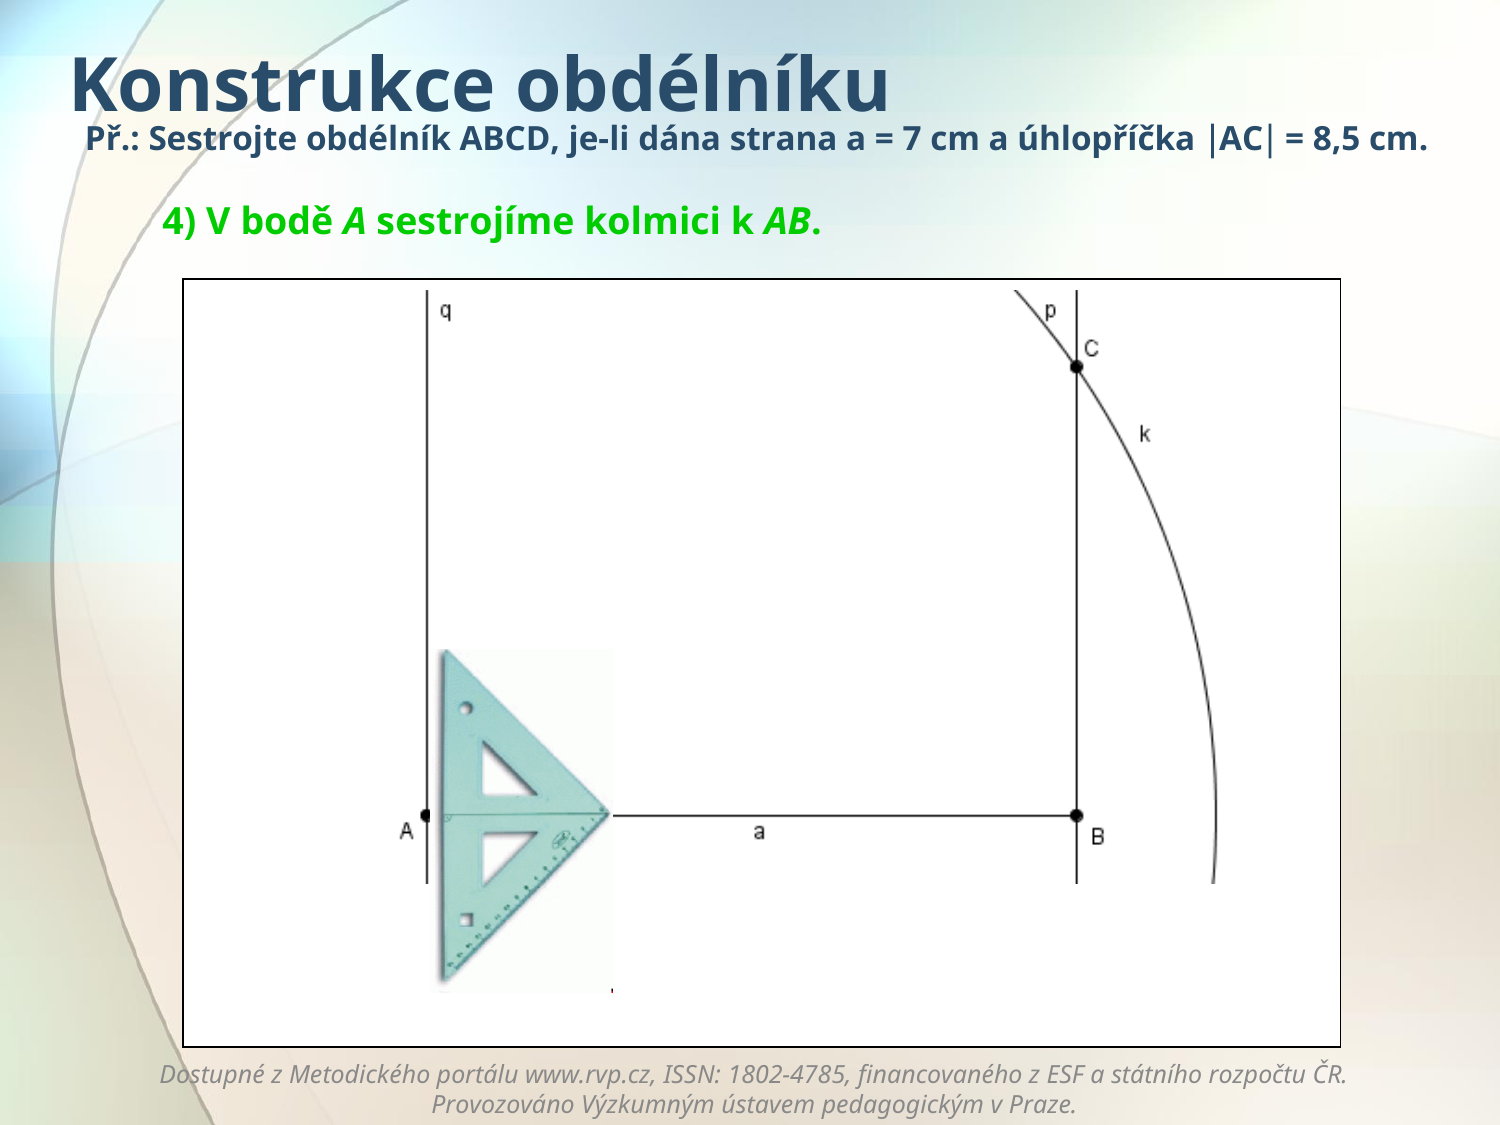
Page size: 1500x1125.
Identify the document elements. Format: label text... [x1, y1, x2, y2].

text_box Př.: Sestrojte obdélník ABCD, je-li dána strana a = 7 cm a úhlopříčka AC = 8,5 cm. [70, 90, 1459, 185]
text_box 4) V bodě A sestrojíme kolmici k AB. [147, 172, 1459, 267]
text_box [183, 278, 1341, 1047]
title Konstrukce obdélníku [53, 38, 1388, 142]
picture [0, 0, 1500, 1125]
